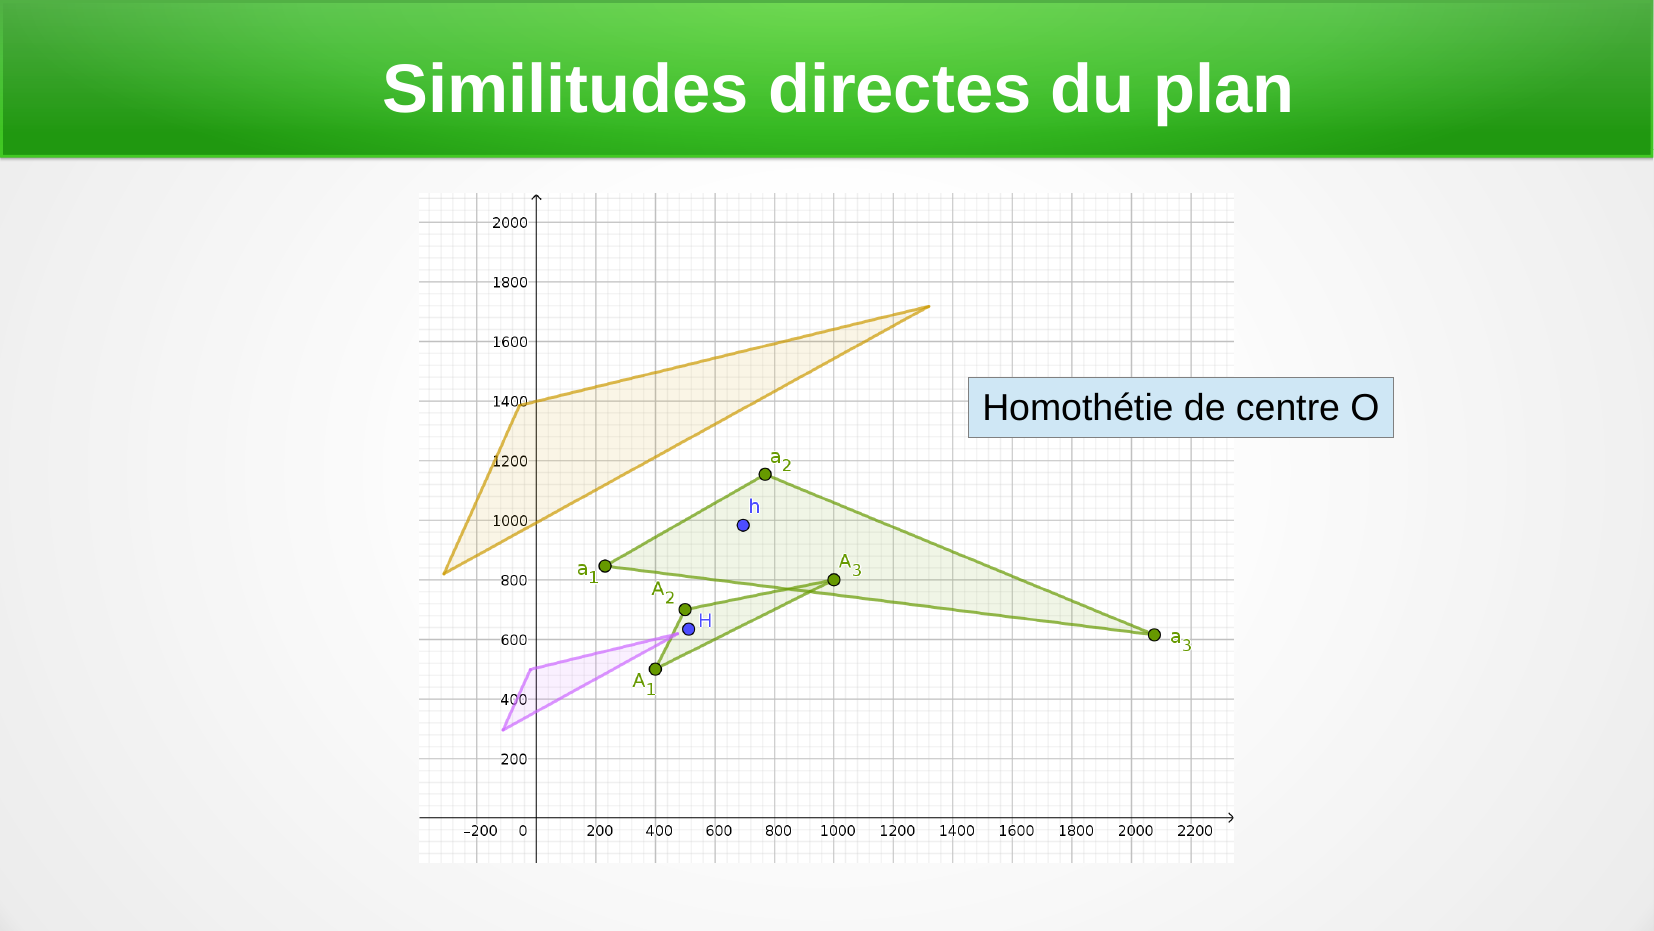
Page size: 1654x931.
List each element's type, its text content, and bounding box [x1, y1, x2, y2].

text_box Homothétie de centre O [968, 377, 1394, 438]
picture [419, 193, 1234, 863]
title Similitudes directes du plan [82, 35, 1571, 142]
